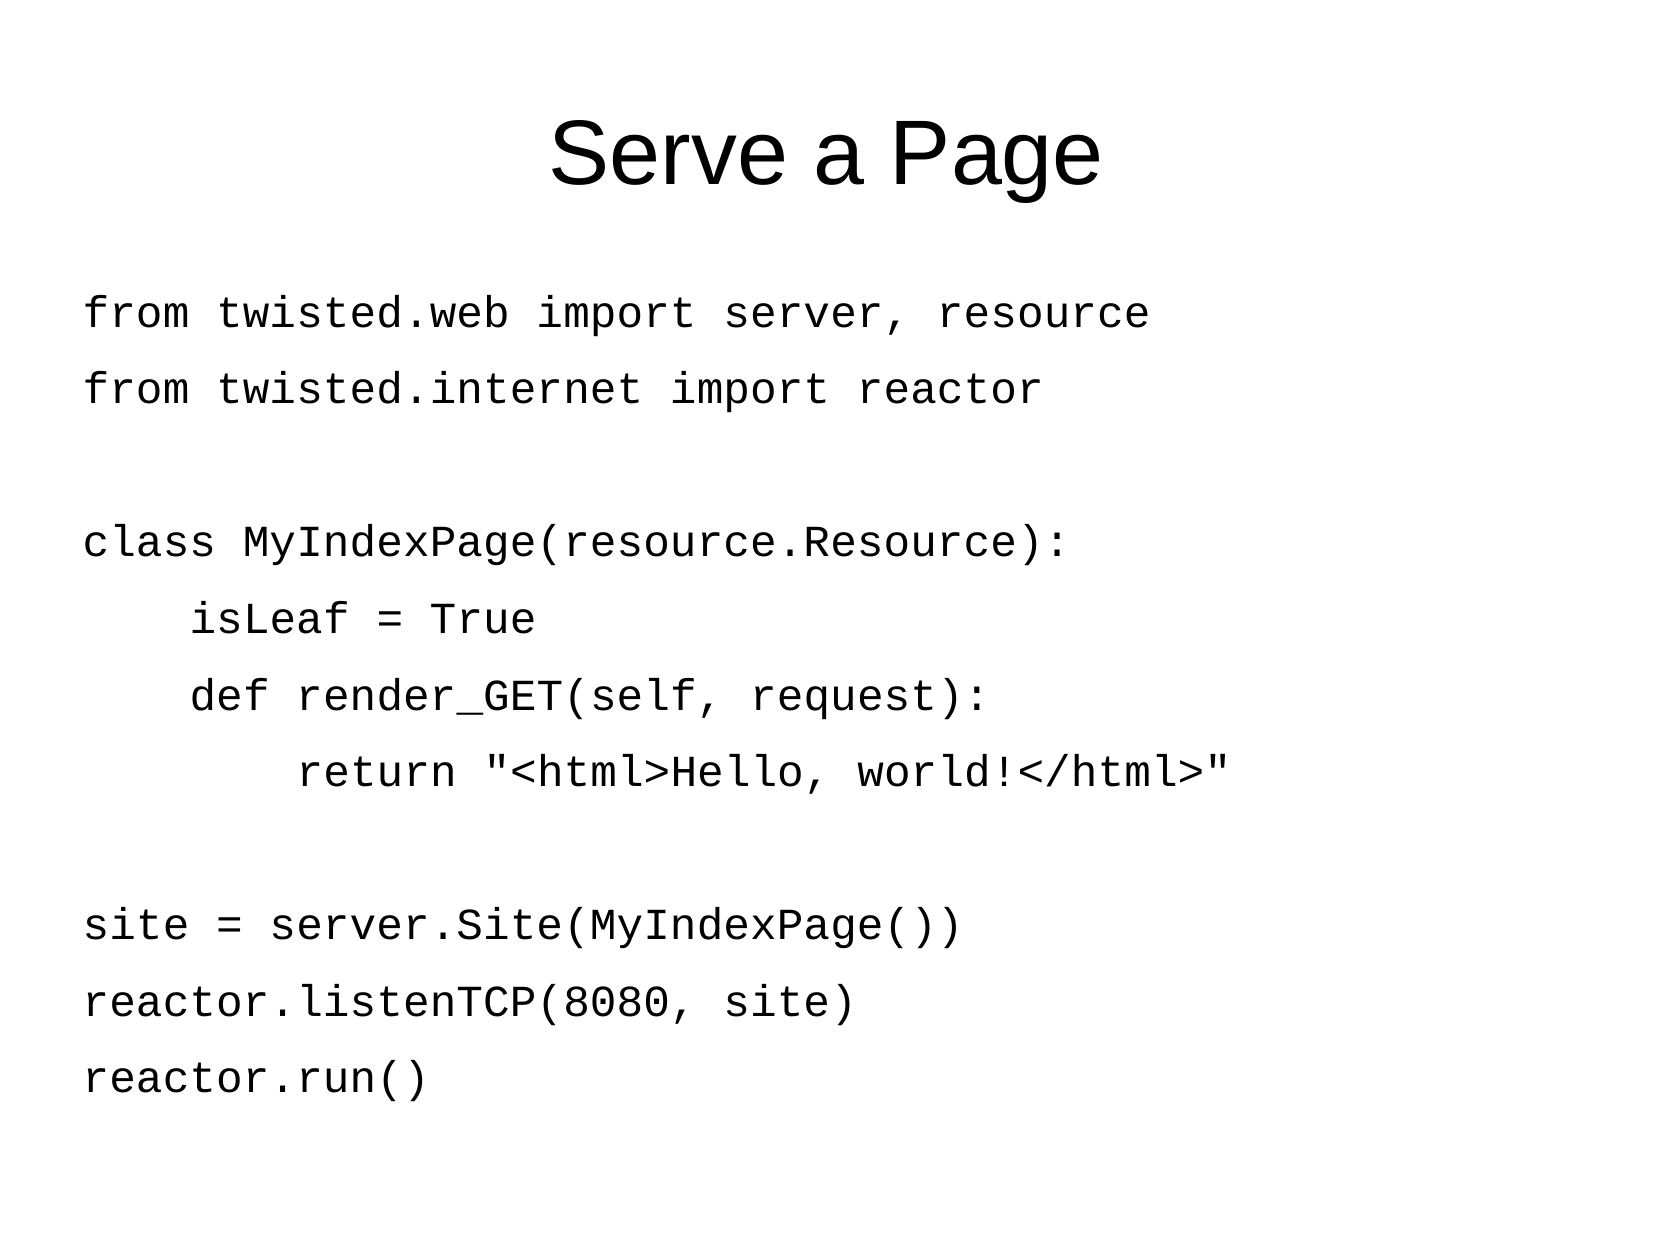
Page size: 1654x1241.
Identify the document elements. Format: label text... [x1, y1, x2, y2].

list from twisted.web import server, resource from twisted.internet import reactor class MyIndexPage(resource.Resource): isLeaf = True def render_GET(self, request): return "<html>Hello, world!</html>" site = server.Site(MyIndexPage()) reactor.listenTCP(8080, site) reactor.run() [82, 290, 1571, 1109]
title Serve a Page [82, 49, 1571, 257]
